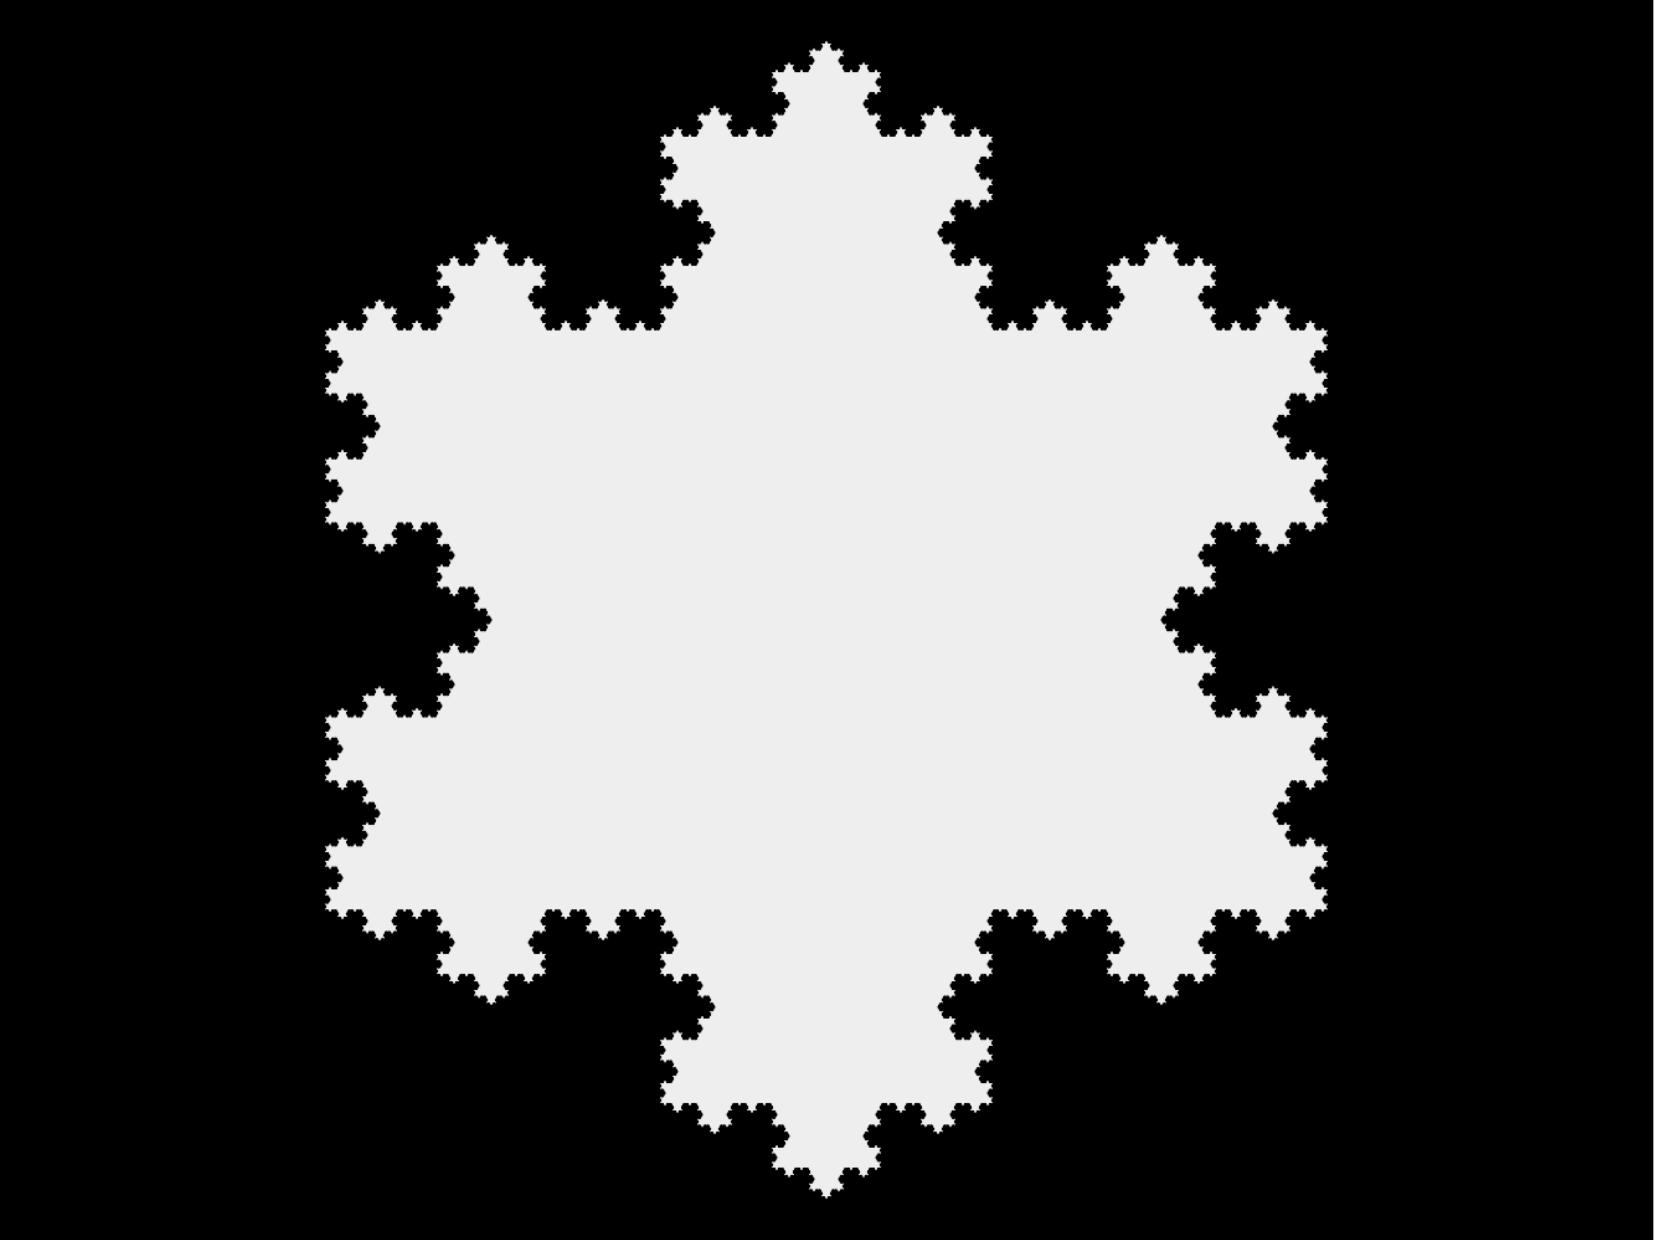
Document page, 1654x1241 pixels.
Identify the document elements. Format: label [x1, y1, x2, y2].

picture [206, 0, 1447, 1241]
